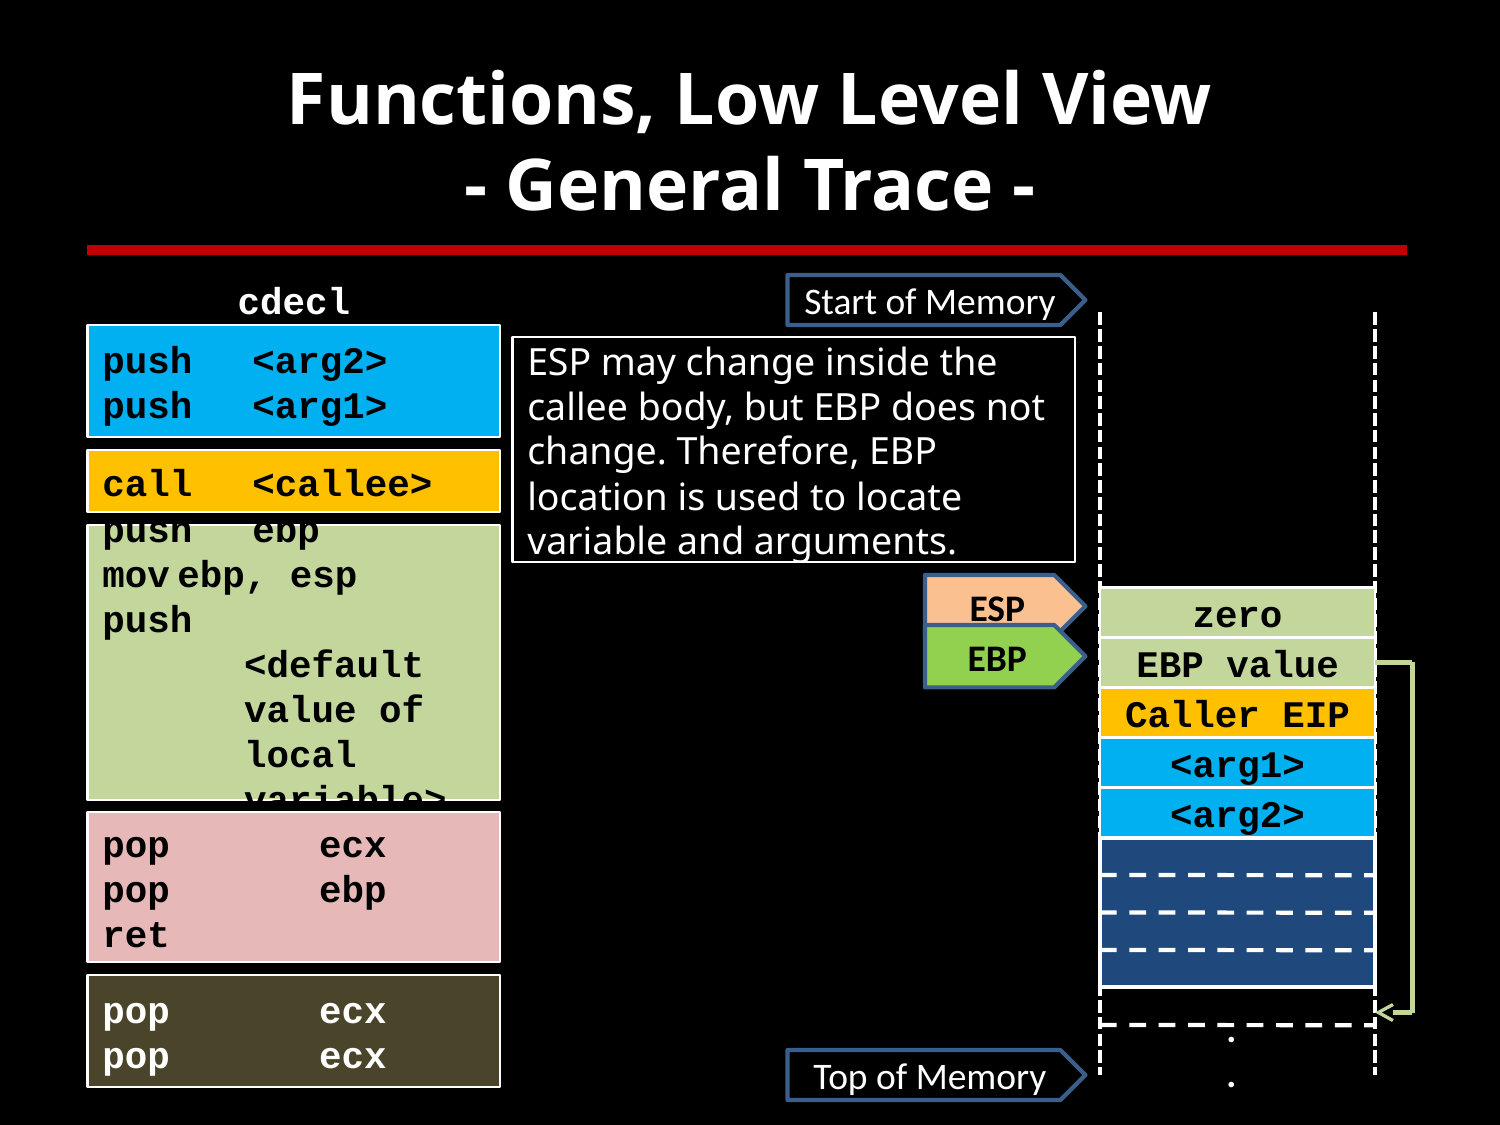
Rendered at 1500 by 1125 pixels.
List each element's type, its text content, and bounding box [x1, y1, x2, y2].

text_box ESP may change inside the callee body, but EBP does not change. Therefore, EBP location is used to locate variable and arguments. [512, 337, 1075, 563]
text_box cdecl [87, 275, 500, 325]
text_box EBP value [1100, 638, 1375, 688]
text_box Start of Memory [787, 275, 1086, 326]
text_box [1100, 838, 1375, 988]
text_box <arg1> [1100, 738, 1375, 788]
text_box zero [1100, 587, 1375, 638]
text_box push ebp mov ebp, esp push <default value of local variable> [87, 525, 500, 800]
text_box pop ecx pop ebp ret [87, 812, 500, 963]
text_box ESP [924, 574, 1086, 631]
text_box call <callee> [87, 449, 500, 513]
text_box . . [1087, 1012, 1375, 1088]
title Functions, Low Level View - General Trace - [75, 45, 1425, 233]
text_box pop ecx pop ecx [87, 975, 500, 1088]
text_box <arg2> [1100, 788, 1375, 838]
text_box Top of Memory [787, 1050, 1086, 1101]
text_box Caller EIP [1100, 688, 1375, 738]
text_box EBP [924, 624, 1086, 688]
text_box push <arg2> push <arg1> [87, 325, 500, 438]
